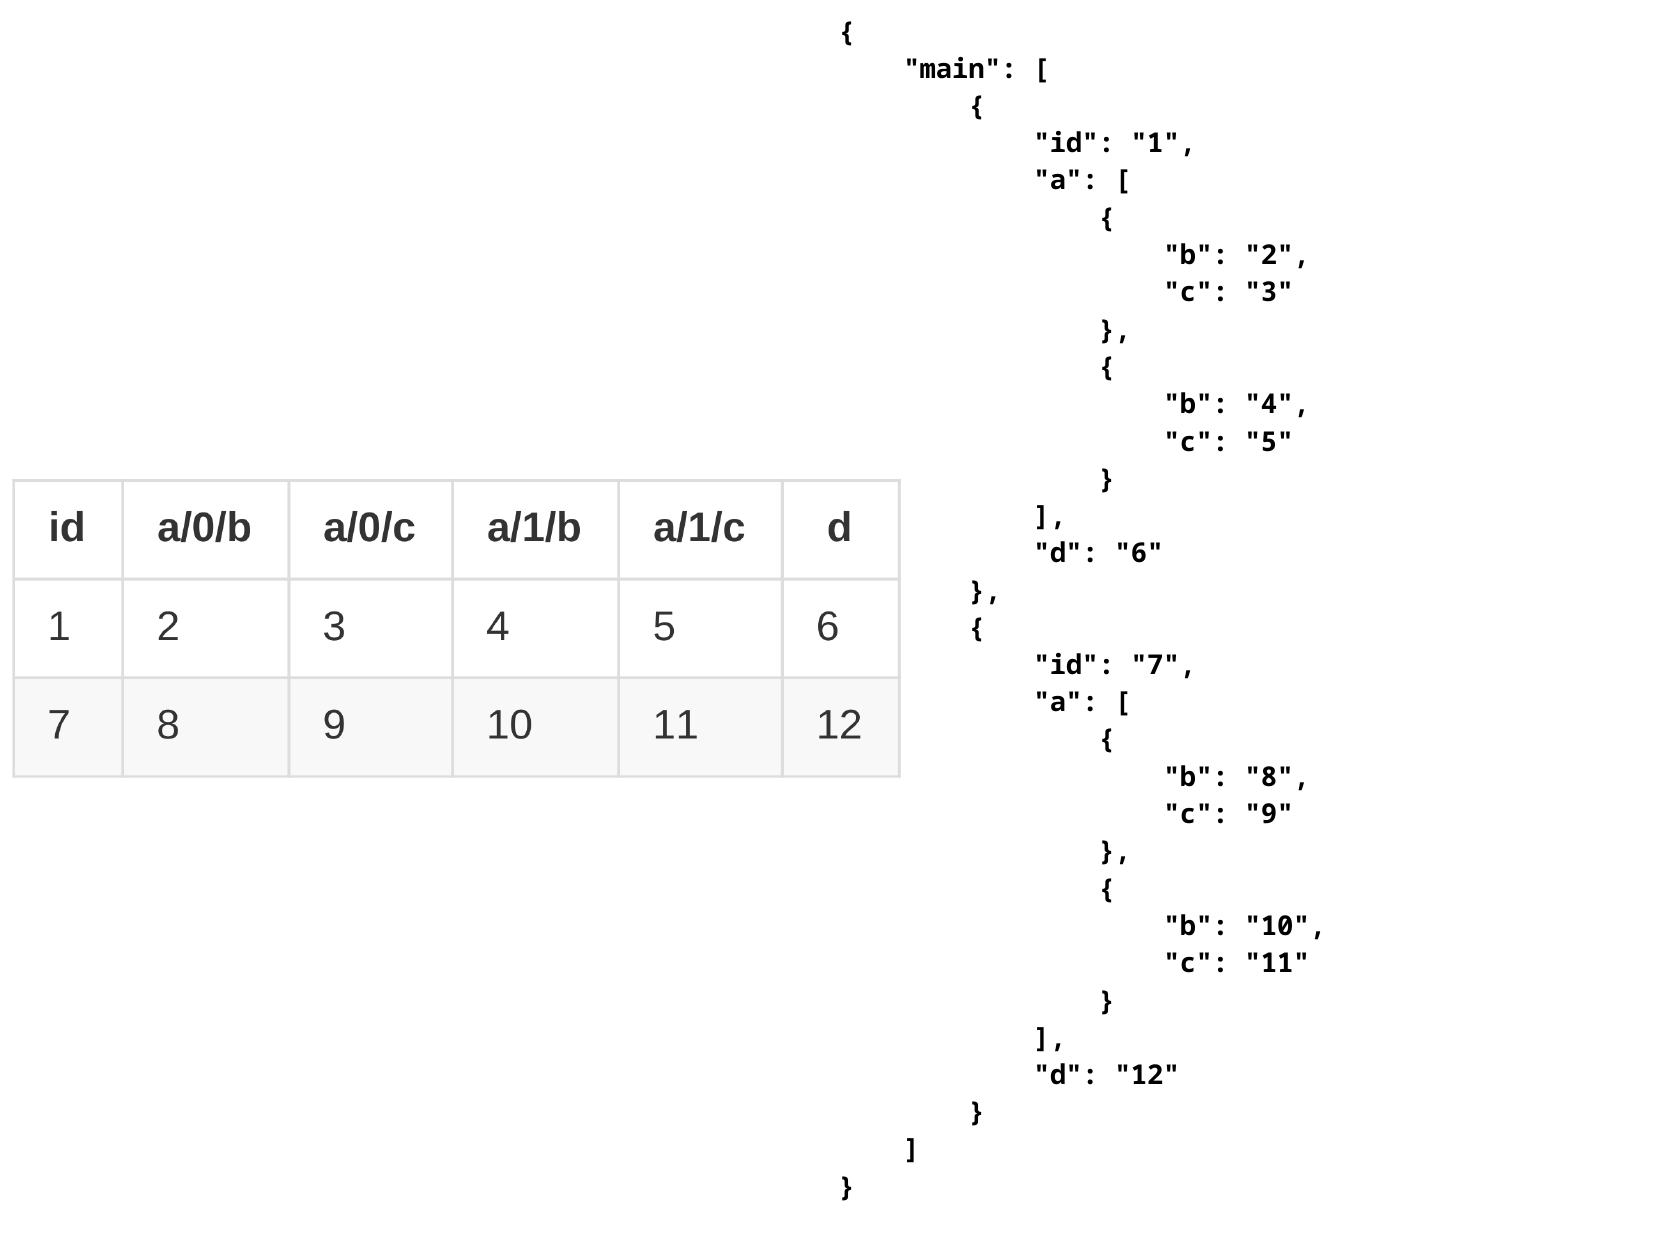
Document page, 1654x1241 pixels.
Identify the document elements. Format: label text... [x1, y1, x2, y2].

picture [0, 468, 910, 792]
list { "main": [ { "id": "1", "a": [ { "b": "2", "c": "3" }, { "b": "4", "c": "5" } ], "d": "6" }, { "id": "7", "a": [ { "b": "8", "c": "9" }, { "b": "10", "c": "11" } ], "d": "12" } ] } [838, 11, 1642, 1229]
